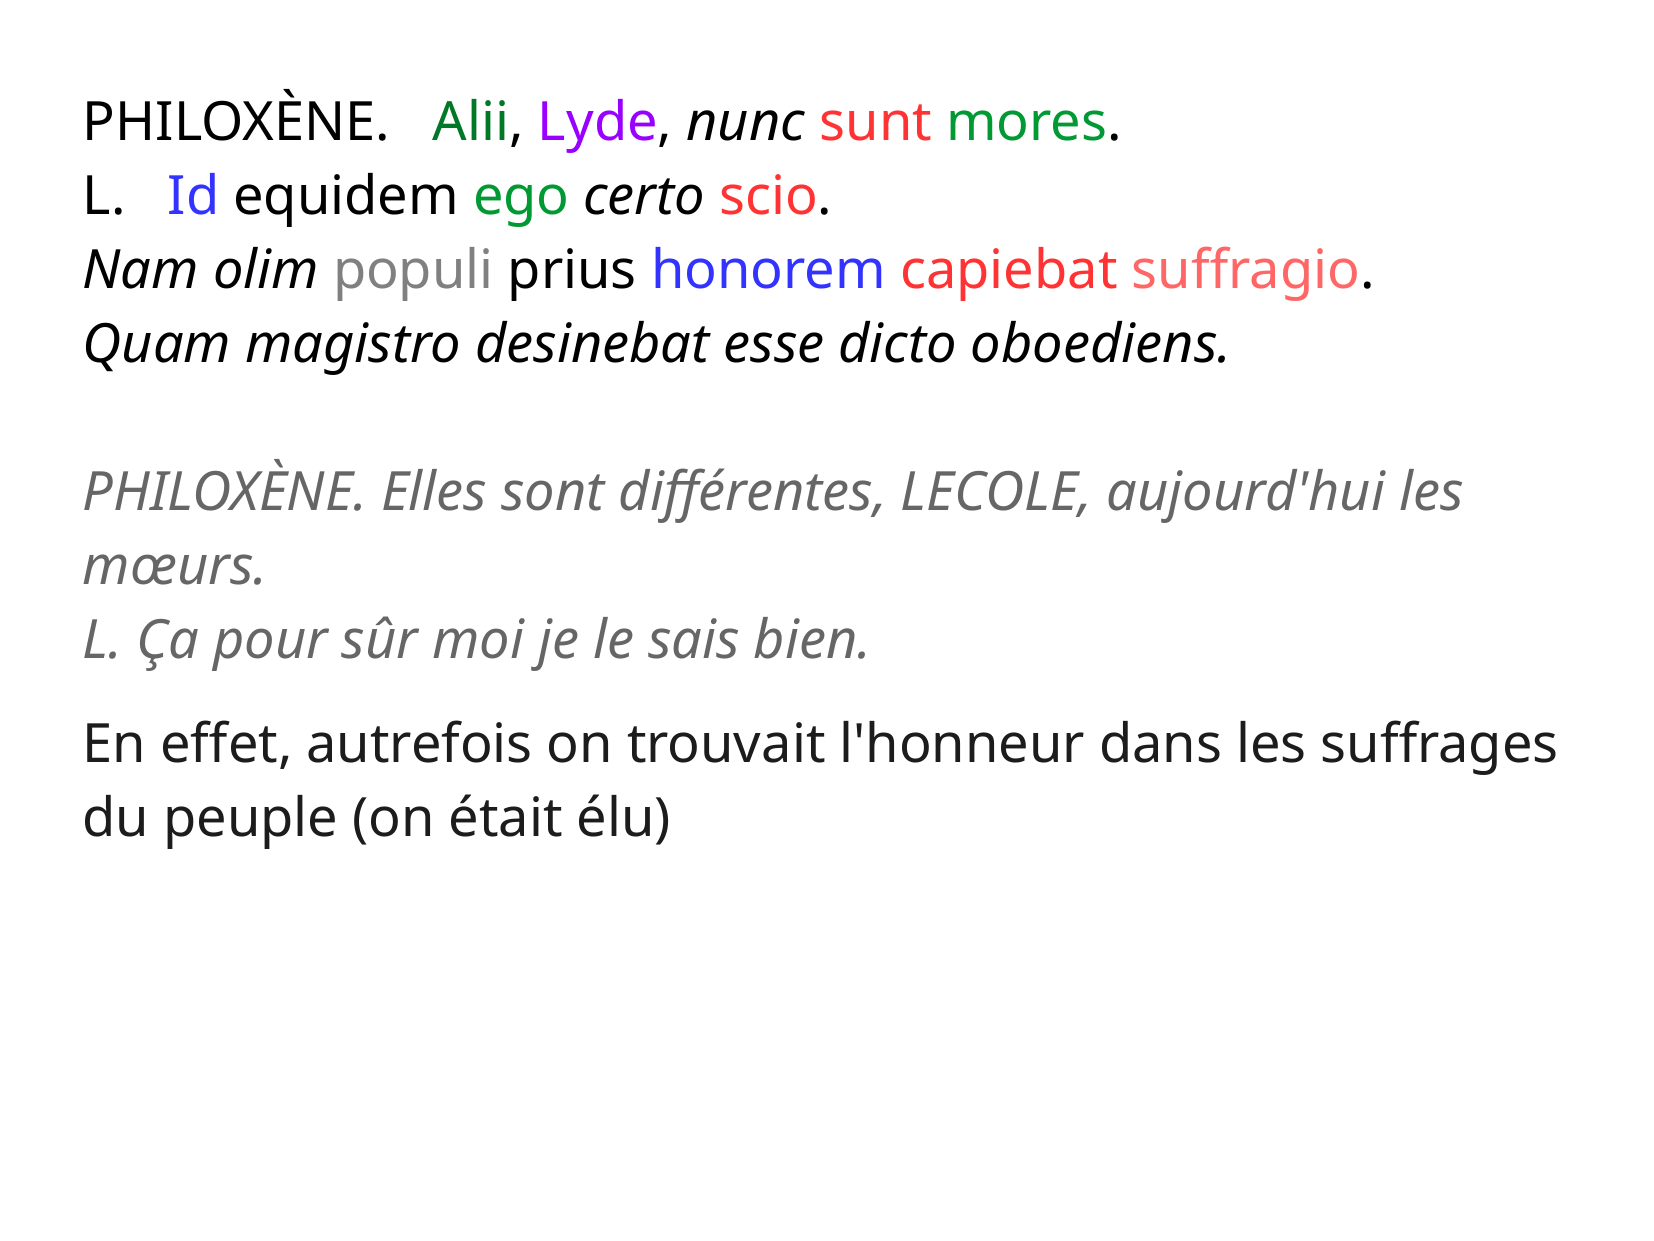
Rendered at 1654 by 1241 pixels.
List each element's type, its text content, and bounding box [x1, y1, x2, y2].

list PHILOXÈNE. Alii, Lyde, nunc sunt mores. L. Id equidem ego certo scio. Nam olim populi prius honorem capiebat suffragio. Quam magistro desinebat esse dicto oboediens. PHILOXÈNE. Elles sont différentes, LECOLE, aujourd'hui les mœurs. L. Ça pour sûr moi je le sais bien. En effet, autrefois on trouvait l'honneur dans les suffrages du peuple (on était élu) [82, 82, 1571, 1109]
